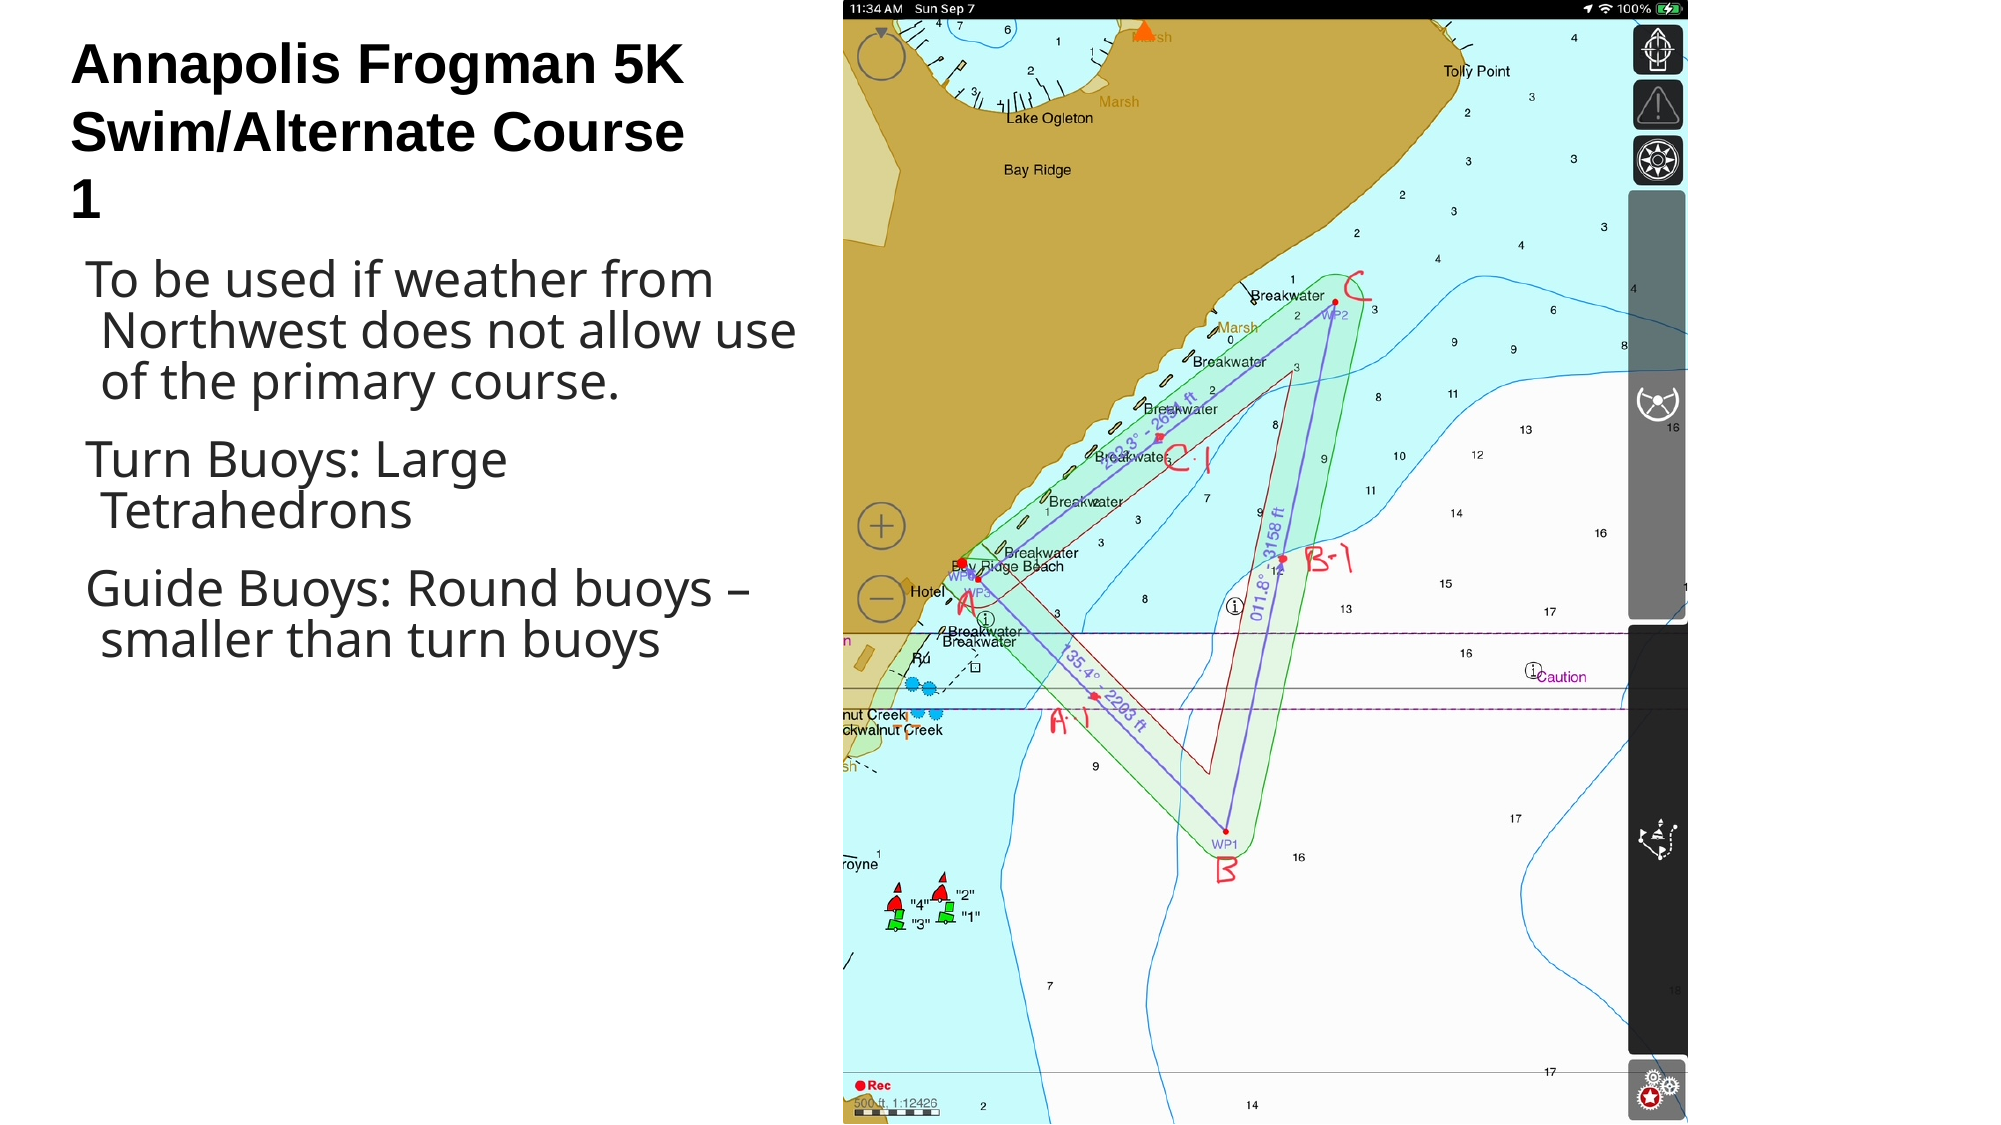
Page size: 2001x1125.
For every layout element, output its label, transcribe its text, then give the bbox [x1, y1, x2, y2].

picture [843, 0, 1722, 1125]
list To be used if weather from Northwest does not allow use of the primary course. Turn Buoys: Large Tetrahedrons Guide Buoys: Round buoys – smaller than turn buoys [55, 249, 843, 963]
text_box Annapolis Frogman 5K Swim/Alternate Course 1 [55, 0, 738, 291]
